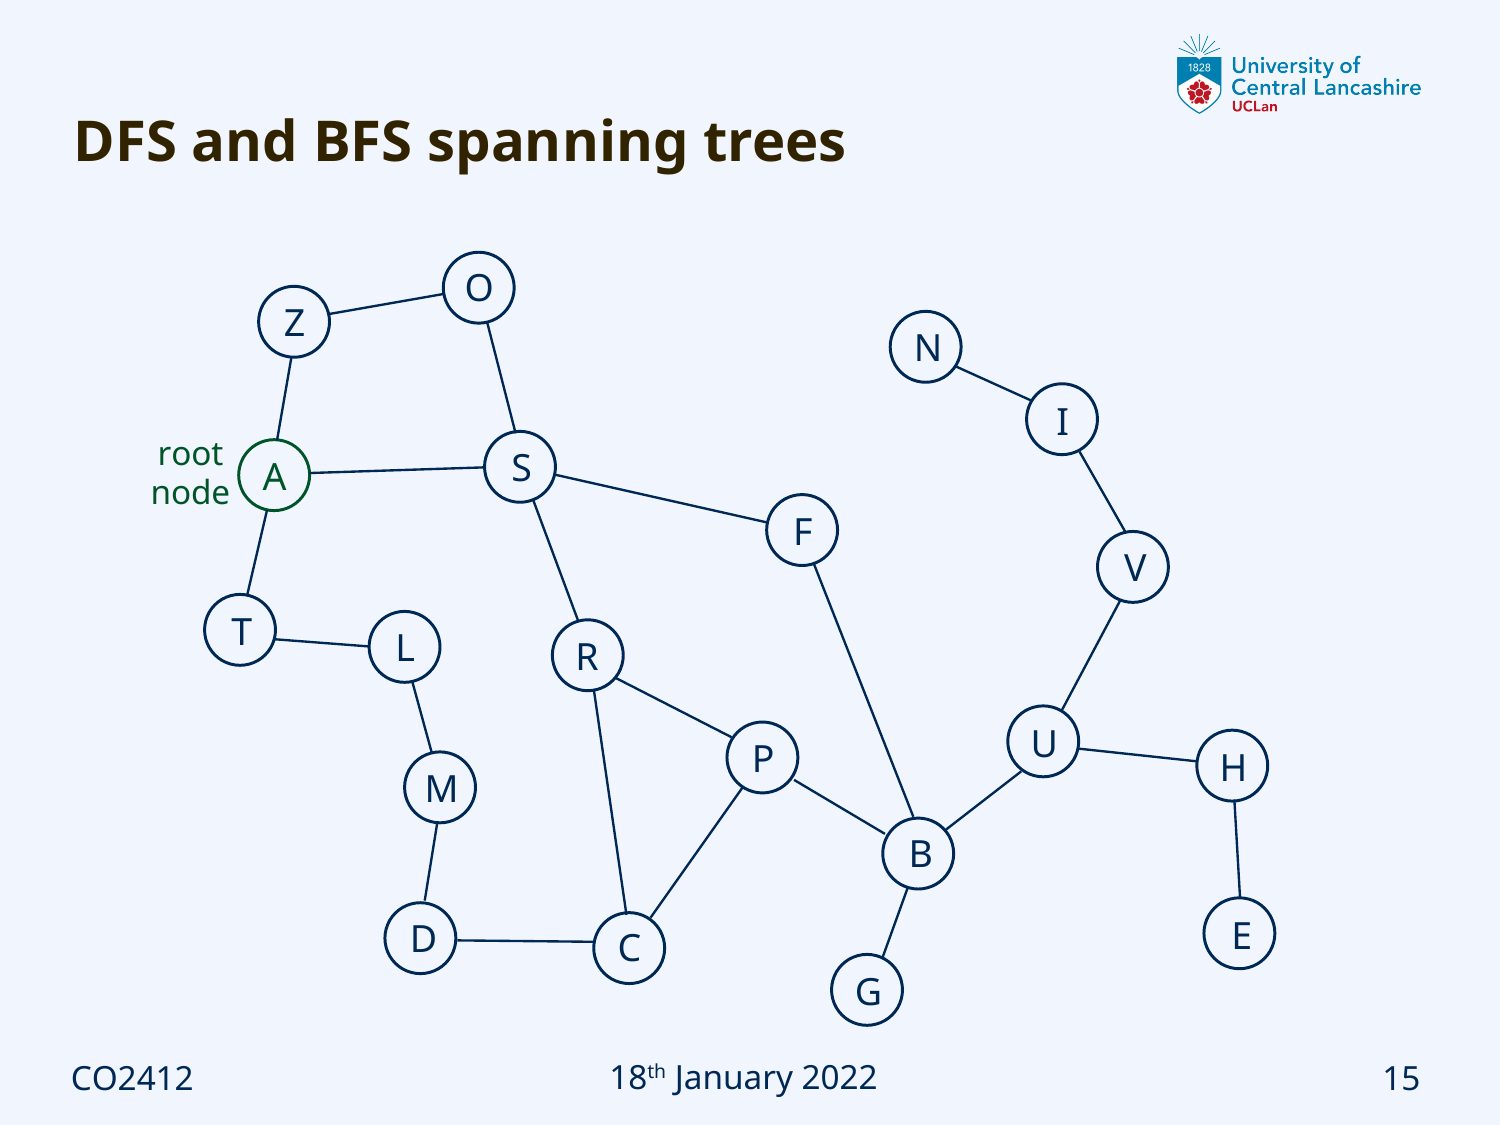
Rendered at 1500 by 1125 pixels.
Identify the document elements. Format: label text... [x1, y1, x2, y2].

text_box O [448, 257, 510, 317]
text_box U [1013, 712, 1076, 773]
text_box F [772, 500, 834, 561]
text_box P [732, 727, 794, 788]
text_box S [490, 436, 553, 496]
text_box T [211, 600, 273, 661]
text_box D [392, 907, 455, 968]
text_box V [1104, 536, 1167, 597]
text_box A [257, 445, 306, 506]
text_box G [837, 960, 900, 1021]
text_box M [409, 757, 472, 818]
text_box I [1032, 390, 1094, 450]
picture [1177, 34, 1421, 54]
text_box N [897, 316, 959, 377]
text_box B [890, 822, 952, 883]
text_box H [1202, 736, 1265, 797]
title DFS and BFS spanning trees [58, 54, 1500, 224]
text_box root node [124, 424, 257, 520]
text_box E [1211, 904, 1273, 965]
text_box R [556, 625, 618, 686]
text_box Z [263, 291, 326, 351]
text_box C [598, 916, 661, 977]
text_box L [374, 616, 436, 677]
